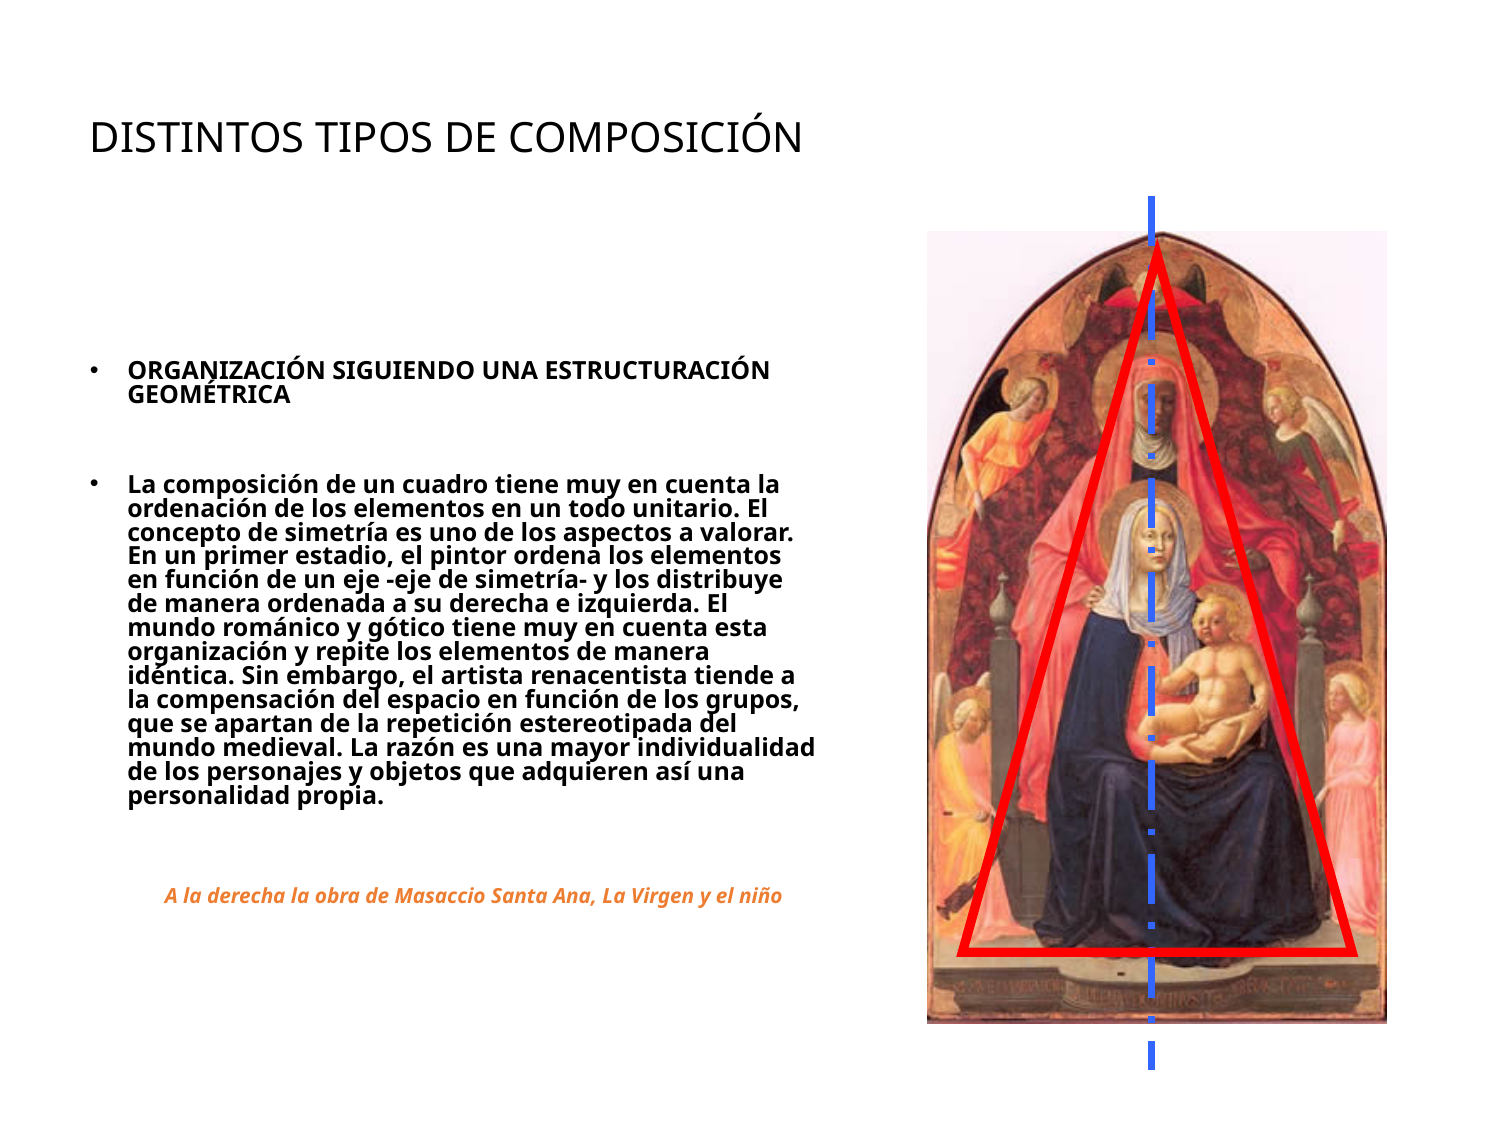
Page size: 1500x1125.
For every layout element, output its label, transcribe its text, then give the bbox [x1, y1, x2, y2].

picture [927, 231, 1387, 1024]
text_box ORGANIZACIÓN SIGUIENDO UNA ESTRUCTURACIÓN GEOMÉTRICA La composición de un cuadro tiene muy en cuenta la ordenación de los elementos en un todo unitario. El concepto de simetría es uno de los aspectos a valorar. En un primer estadio, el pintor ordena los elementos en función de un eje -eje de simetría- y los distribuye de manera ordenada a su derecha e izquierda. El mundo románico y gótico tiene muy en cuenta esta organización y repite los elementos de manera idéntica. Sin embargo, el artista renacentista tiende a la compensación del espacio en función de los grupos, que se apartan de la repetición estereotipada del mundo medieval. La razón es una mayor individualidad de los personajes y objetos que adquieren así una personalidad propia. A la derecha la obra de Masaccio Santa Ana, La Virgen y el niño [75, 262, 833, 1035]
picture [970, 276, 1345, 947]
text_box DISTINTOS TIPOS DE COMPOSICIÓN [75, 45, 1425, 233]
